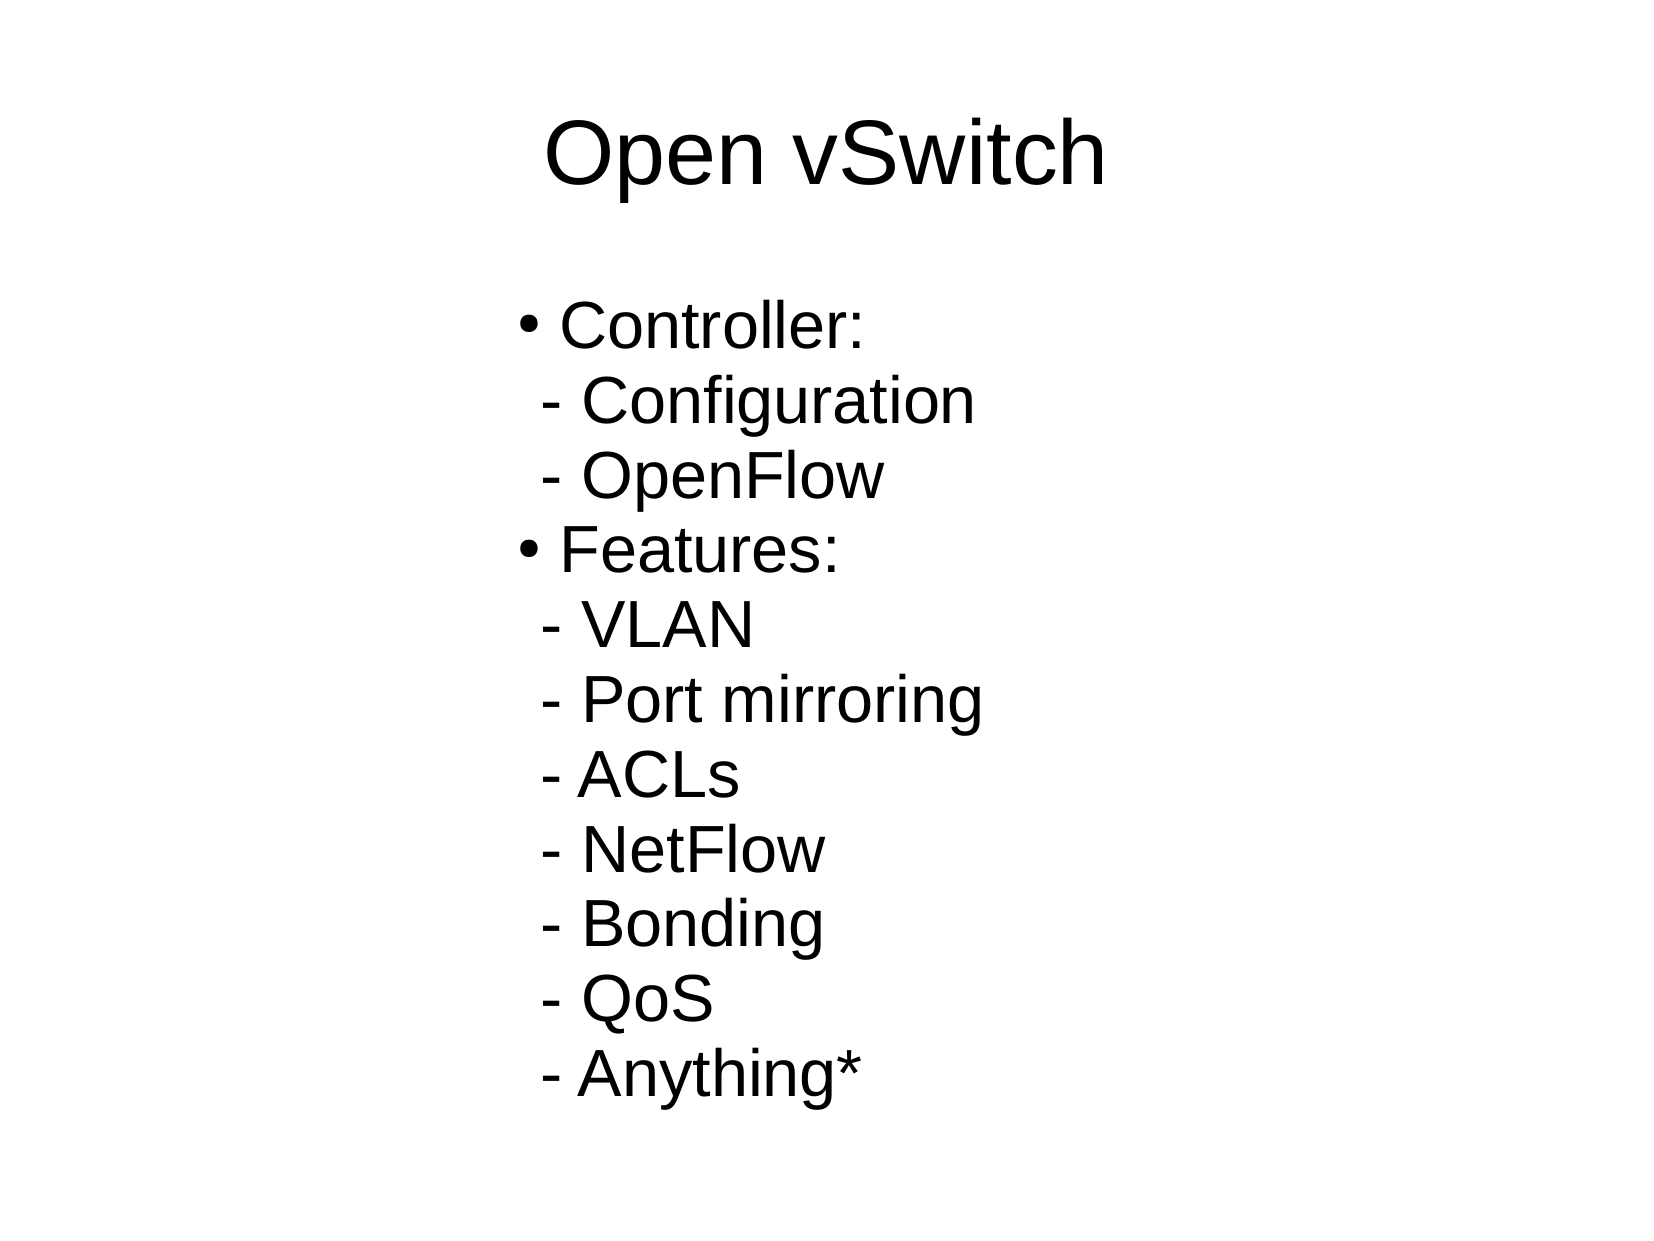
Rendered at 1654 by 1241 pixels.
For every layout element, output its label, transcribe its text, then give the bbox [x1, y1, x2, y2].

subtitle Controller: - Configuration - OpenFlow Features: - VLAN - Port mirroring - ACLs - NetFlow - Bonding - QoS - Anything* [517, 291, 1137, 1108]
title Open vSwitch [82, 56, 1571, 250]
